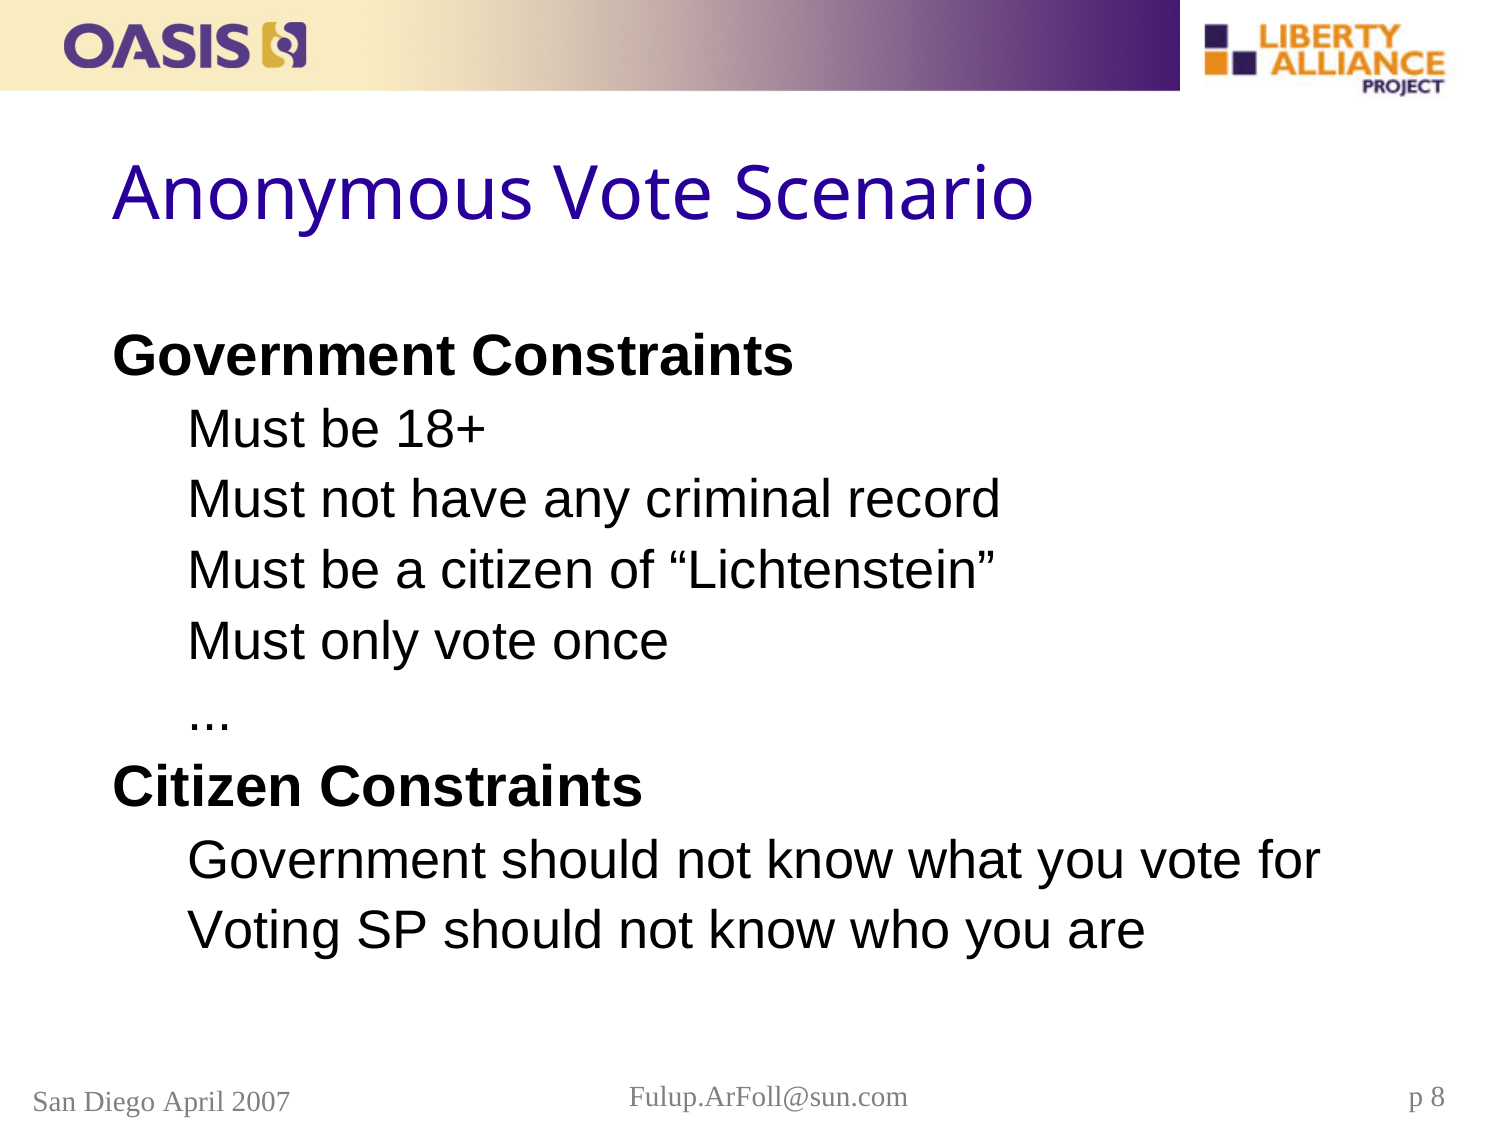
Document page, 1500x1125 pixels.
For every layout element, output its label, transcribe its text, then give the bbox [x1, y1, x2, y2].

picture [0, 0, 1500, 1125]
list Government Constraints Must be 18+ Must not have any criminal record Must be a citizen of “Lichtenstein” Must only vote once ... Citizen Constraints Government should not know what you vote for Voting SP should not know who you are [112, 327, 1477, 1008]
title Anonymous Vote Scenario [112, 104, 1263, 278]
